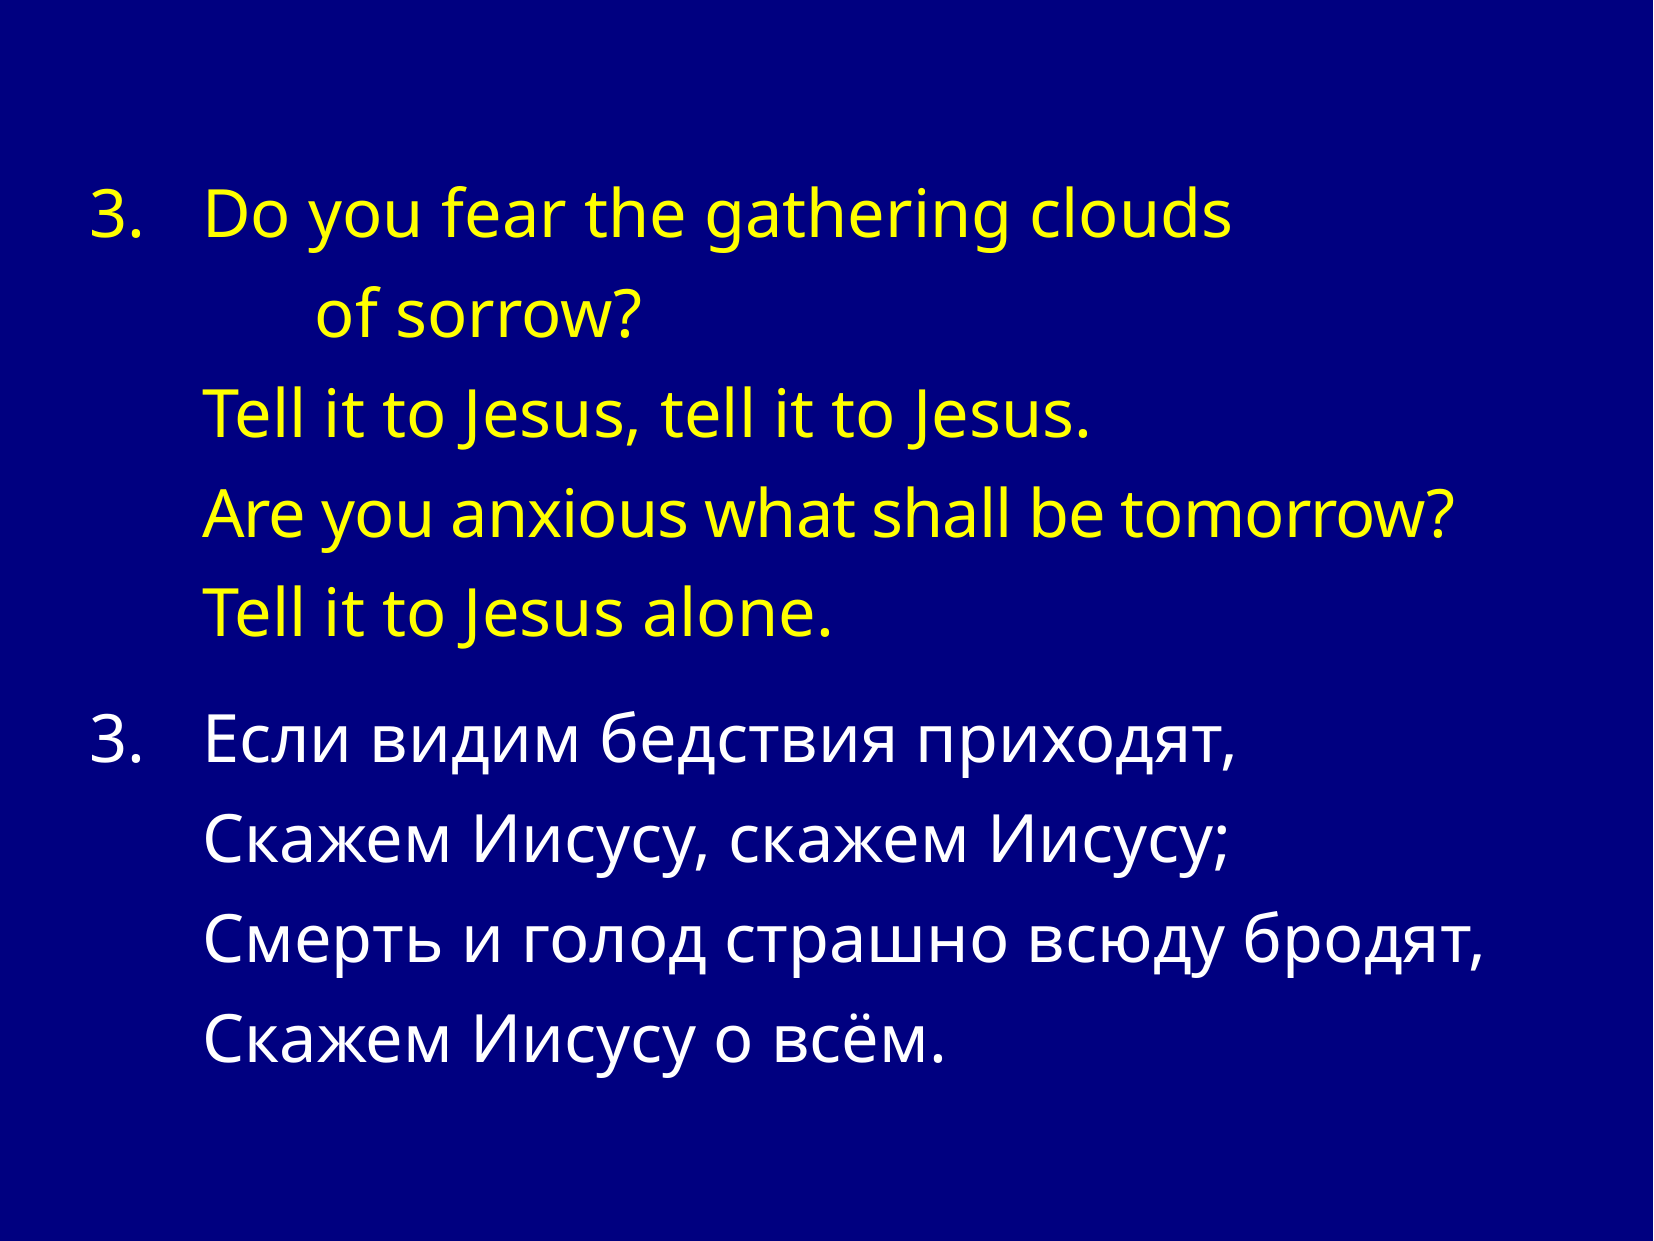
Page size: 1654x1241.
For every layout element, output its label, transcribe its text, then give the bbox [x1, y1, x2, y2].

text_box 3. Do you fear the gathering clouds of sorrow? Tell it to Jesus, tell it to Jesus. Are you anxious what shall be tomorrow? Tell it to Jesus alone. [75, 150, 1653, 638]
text_box 3. Если видим бедствия приходят, Скажем Иисусу, скажем Иисусу; Смерть и голод страшно всюду бродят, Скажем Иисусу о всём. [75, 675, 1653, 1163]
